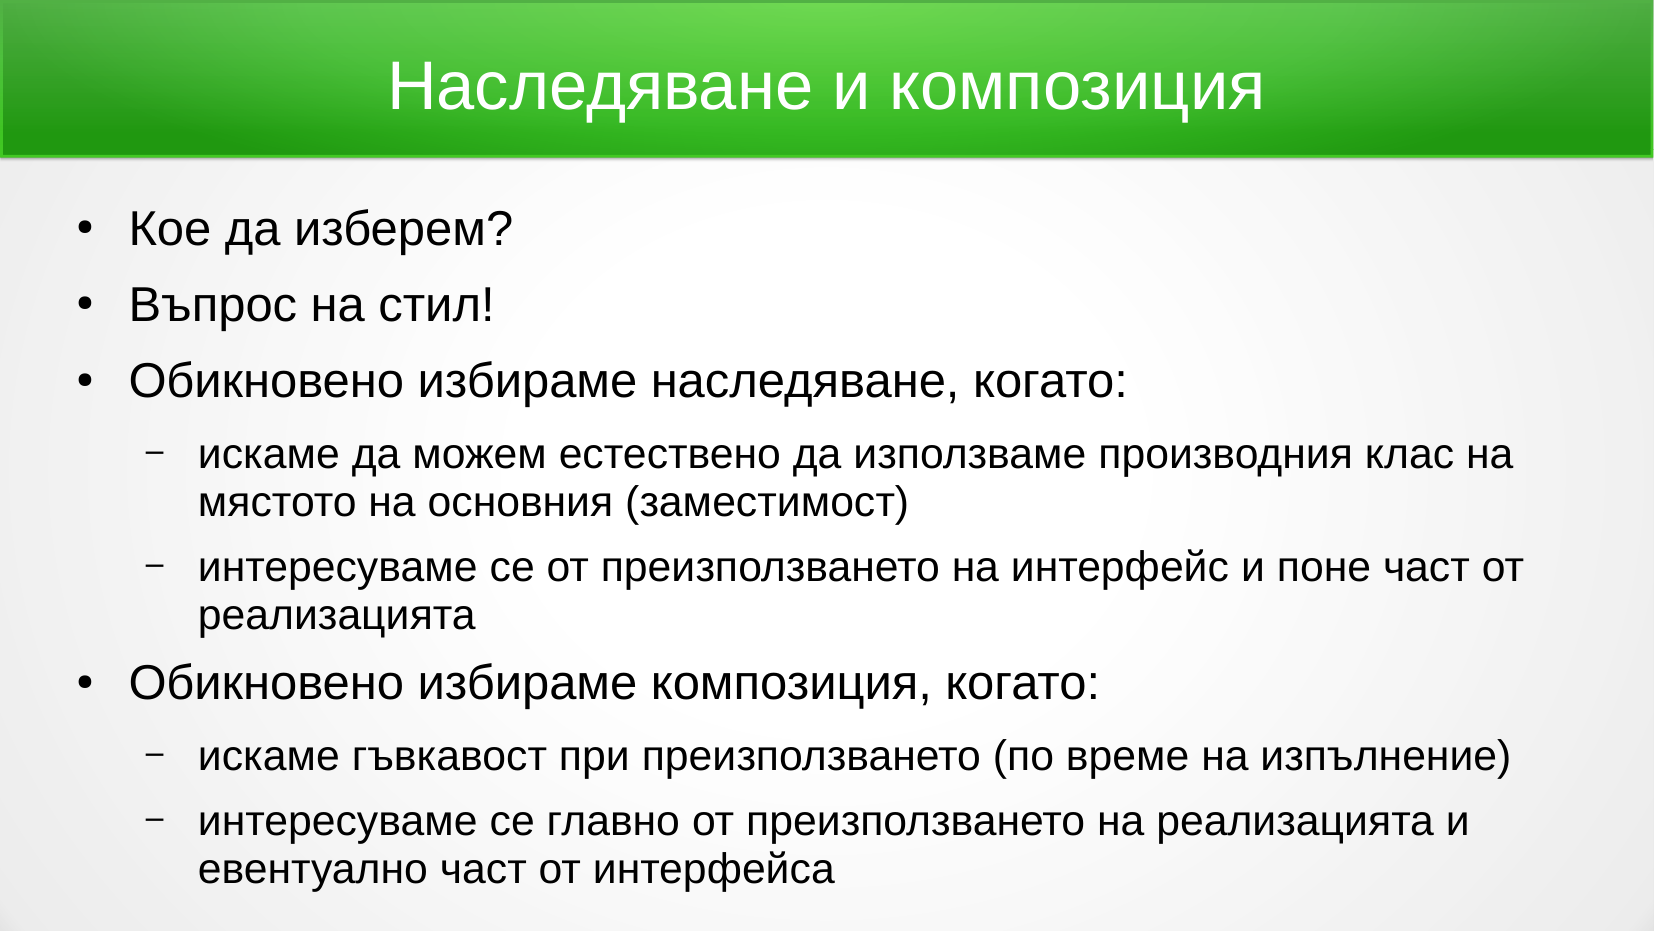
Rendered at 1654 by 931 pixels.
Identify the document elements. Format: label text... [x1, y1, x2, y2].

title Наследяване и композиция [82, 37, 1571, 135]
list Кое да изберем? Въпрос на стил! Обикновено избираме наследяване, когато: искаме да можем естествено да използваме производния клас на мястото на основния (заместимост) интересуваме се от преизползването на интерфейс и поне част от реализацията Обикновено избираме композиция, когато: искаме гъвкавост при преизползването (по време на изпълнение) интересуваме се главно от преизползването на реализацията и евентуално част от интерфейса [59, 200, 1607, 898]
